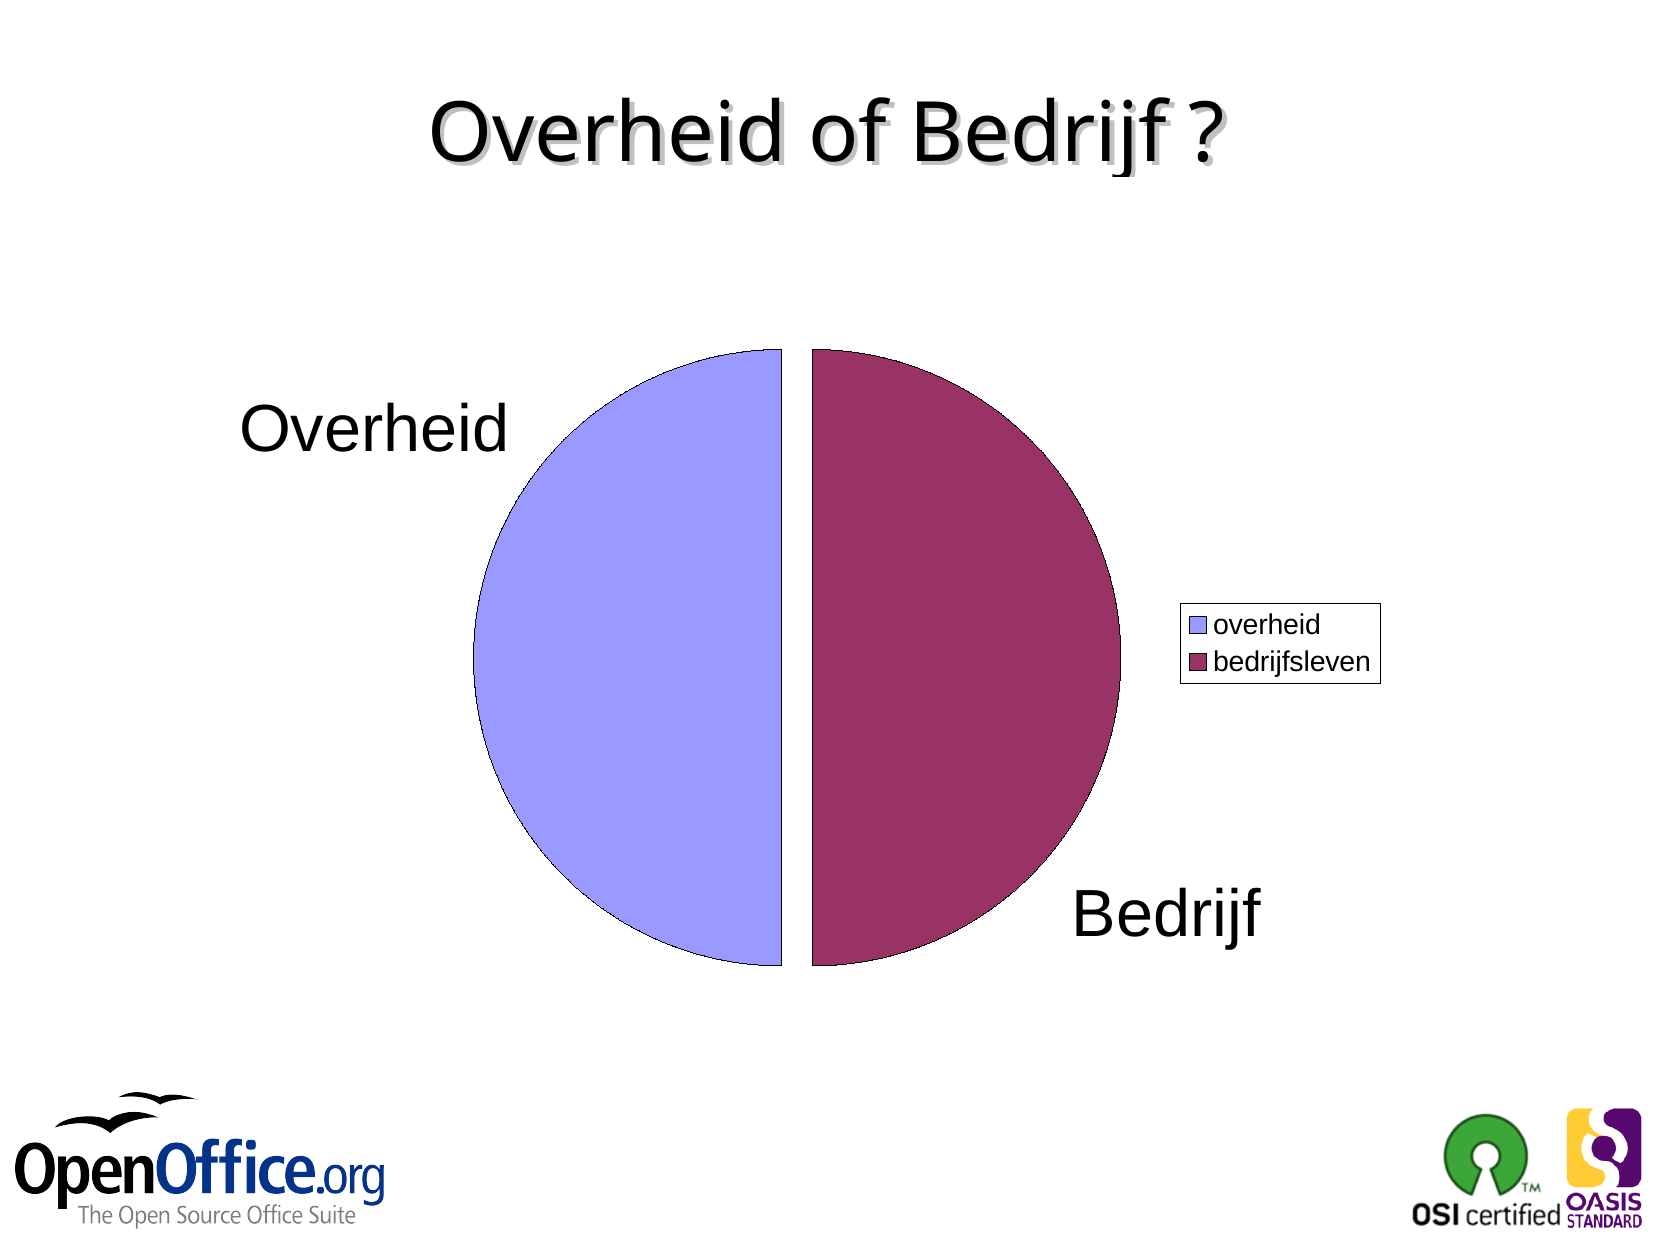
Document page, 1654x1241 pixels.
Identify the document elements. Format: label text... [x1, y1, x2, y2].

chart [454, 177, 1400, 1123]
text_box Bedrijf [1057, 873, 1276, 963]
picture [15, 1092, 384, 1229]
text_box Overheid [224, 388, 525, 479]
picture [1405, 1102, 1654, 1238]
title Overheid of Bedrijf ? [82, 49, 1571, 207]
